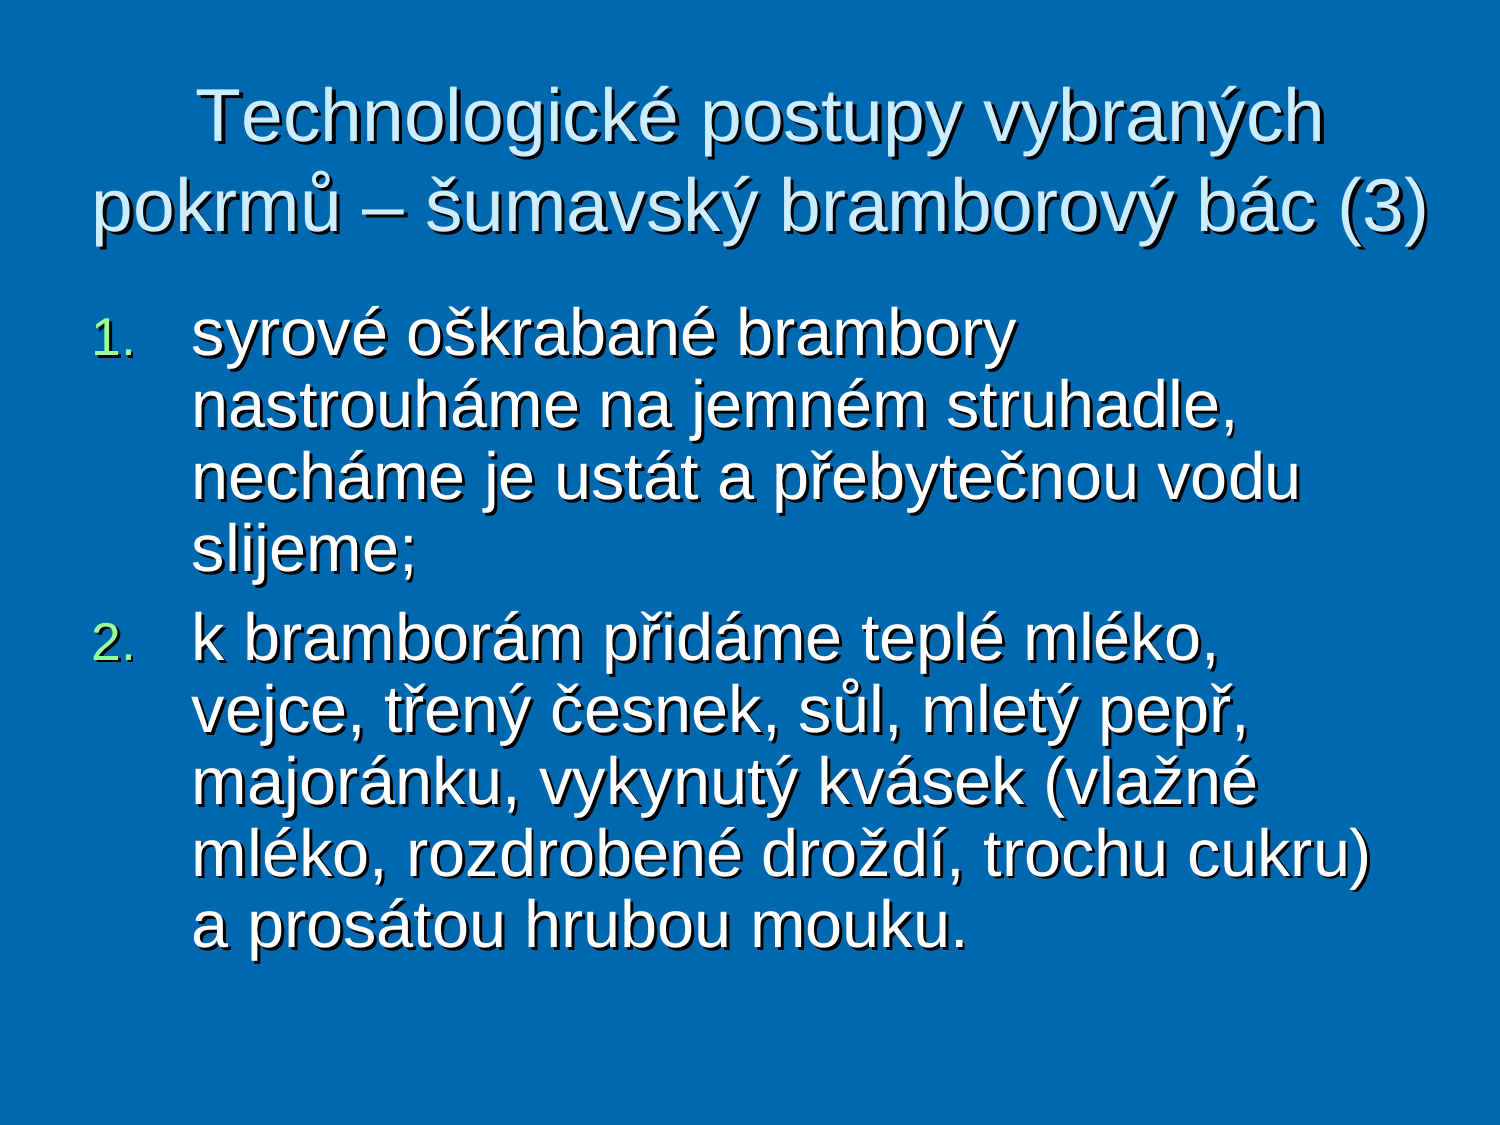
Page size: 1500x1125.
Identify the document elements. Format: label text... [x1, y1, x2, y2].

list syrové oškrabané brambory nastrouháme na jemném struhadle, necháme je ustát a přebytečnou vodu slijeme; k bramborám přidáme teplé mléko, vejce, třený česnek, sůl, mletý pepř, majoránku, vykynutý kvásek (vlažné mléko, rozdrobené droždí, trochu cukru) a prosátou hrubou mouku. [76, 290, 1427, 1034]
title Technologické postupy vybraných pokrmů – šumavský bramborový bác (3) [75, 45, 1447, 268]
